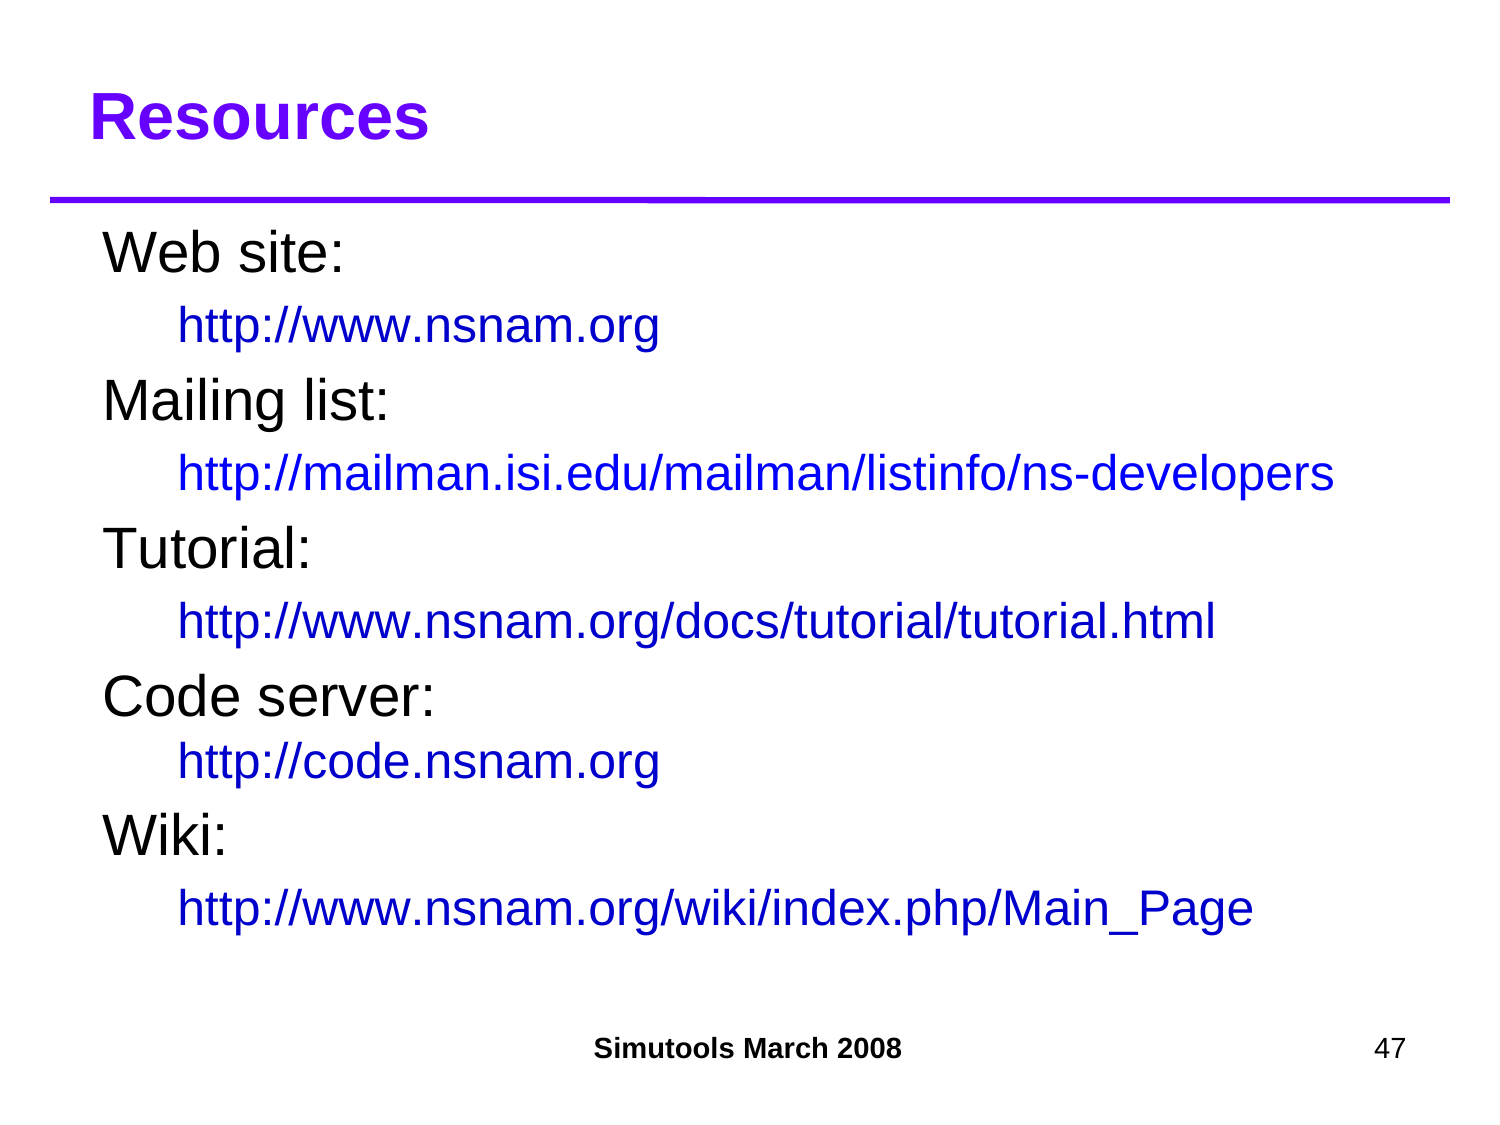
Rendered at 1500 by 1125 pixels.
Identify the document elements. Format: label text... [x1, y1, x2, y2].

list Web site: http://www.nsnam.org Mailing list: http://mailman.isi.edu/mailman/listinfo/ns-developers Tutorial: http://www.nsnam.org/docs/tutorial/tutorial.html Code server: http://code.nsnam.org Wiki: http://www.nsnam.org/wiki/index.php/Main_Page [87, 212, 1438, 1013]
title Resources [75, 45, 1426, 188]
